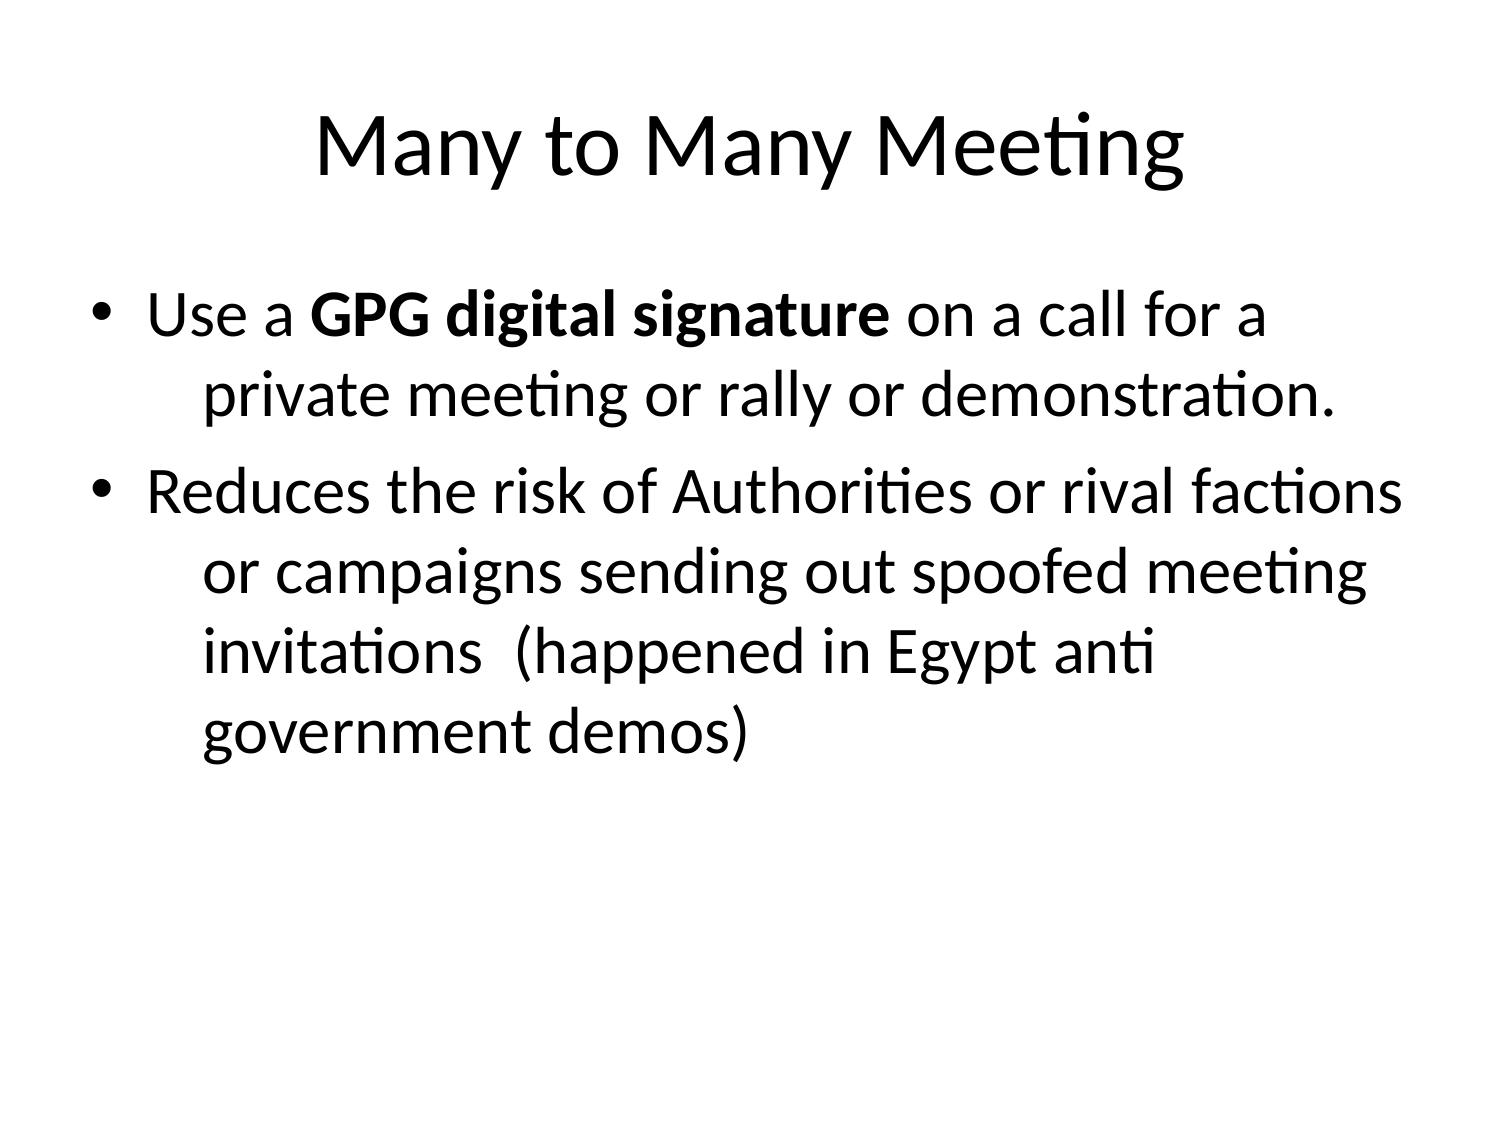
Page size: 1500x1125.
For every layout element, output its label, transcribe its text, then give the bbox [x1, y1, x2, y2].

list Use a GPG digital signature on a call for a private meeting or rally or demonstration. Reduces the risk of Authorities or rival factions or campaigns sending out spoofed meeting invitations (happened in Egypt anti government demos) [75, 262, 1426, 1005]
title Many to Many Meeting [75, 45, 1426, 233]
